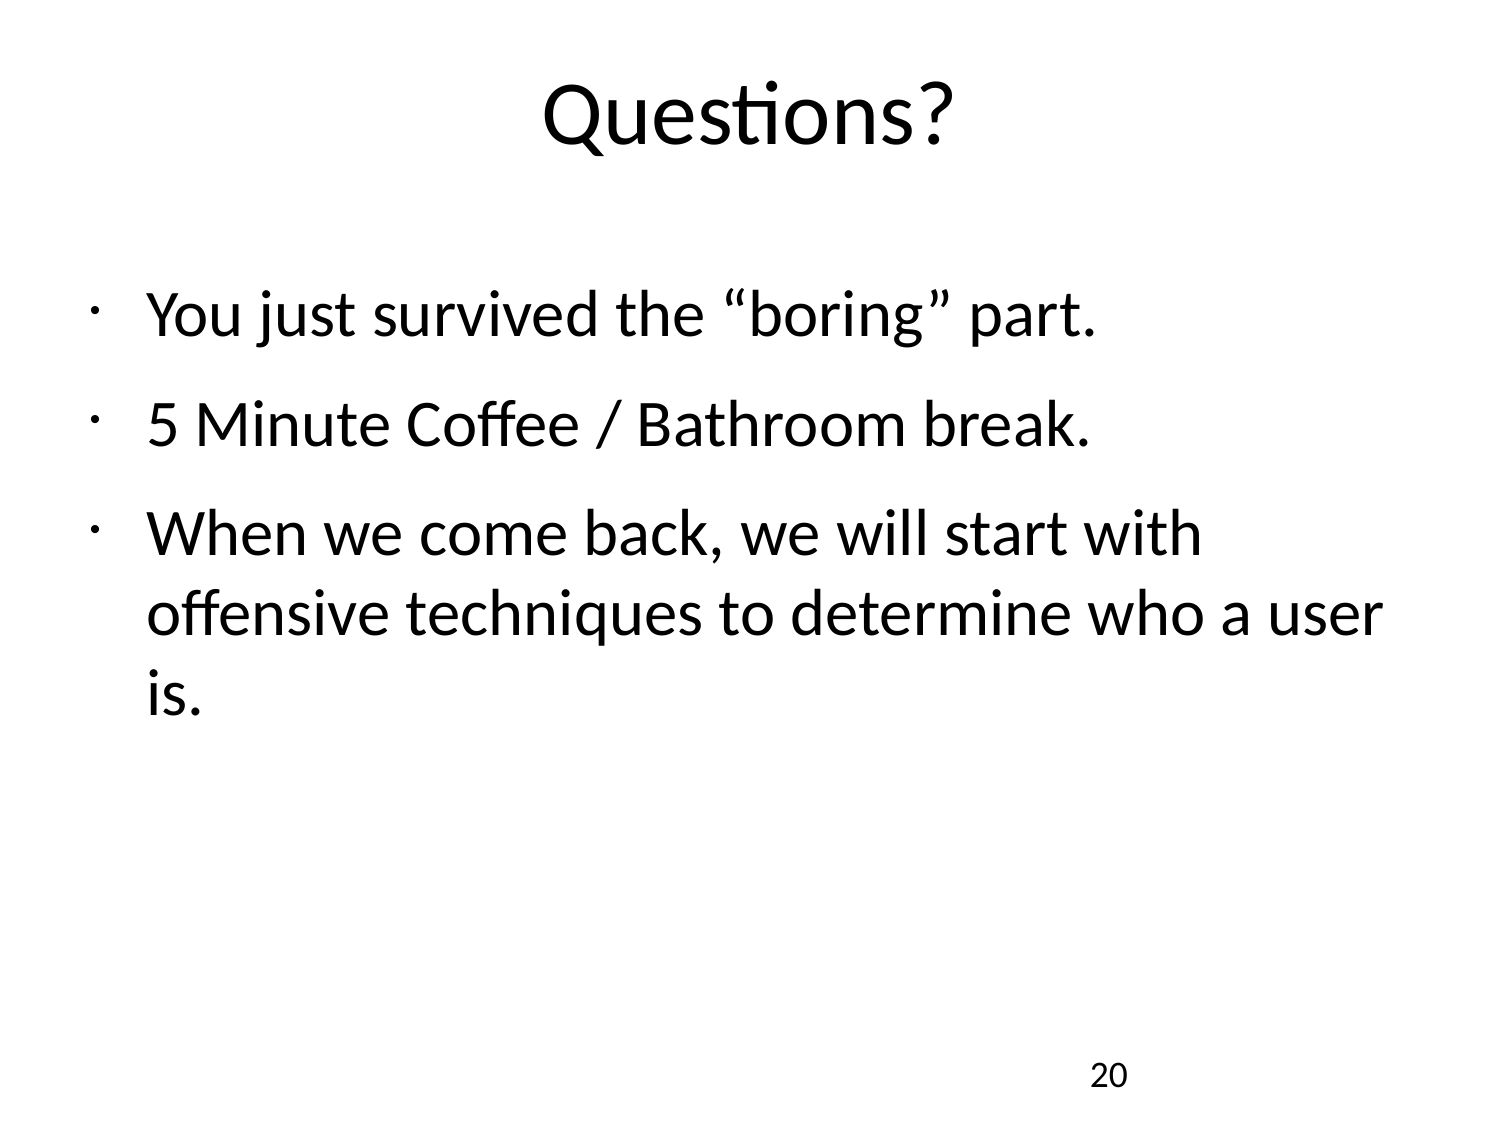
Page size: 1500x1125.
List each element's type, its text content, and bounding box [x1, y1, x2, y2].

list You just survived the “boring” part. 5 Minute Coffee / Bathroom break. When we come back, we will start with offensive techniques to determine who a user is. [75, 262, 1425, 1005]
title Questions? [75, 45, 1425, 233]
slide_number <number> [1074, 1042, 1425, 1103]
